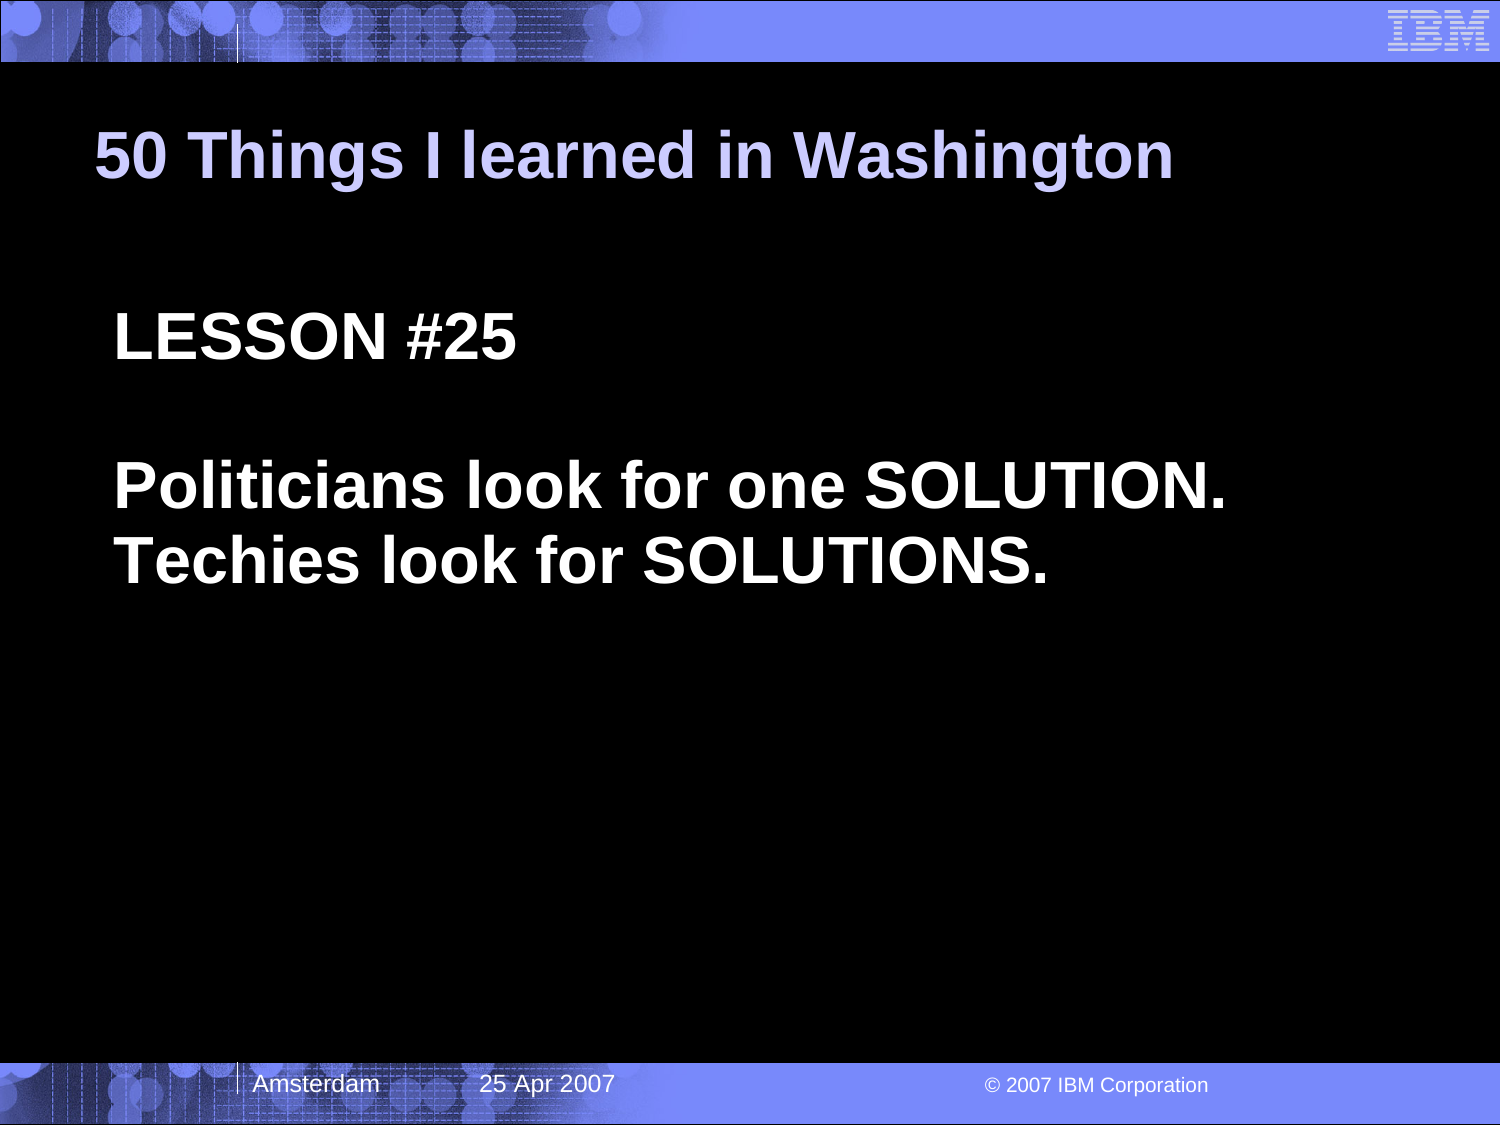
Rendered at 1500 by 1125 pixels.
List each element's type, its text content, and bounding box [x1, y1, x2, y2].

title 50 Things I learned in Washington [79, 116, 1433, 205]
picture [1, 1, 1500, 62]
picture [0, 1063, 1500, 1124]
list LESSON #25 Politicians look for one SOLUTION. Techies look for SOLUTIONS. [99, 291, 1389, 1037]
